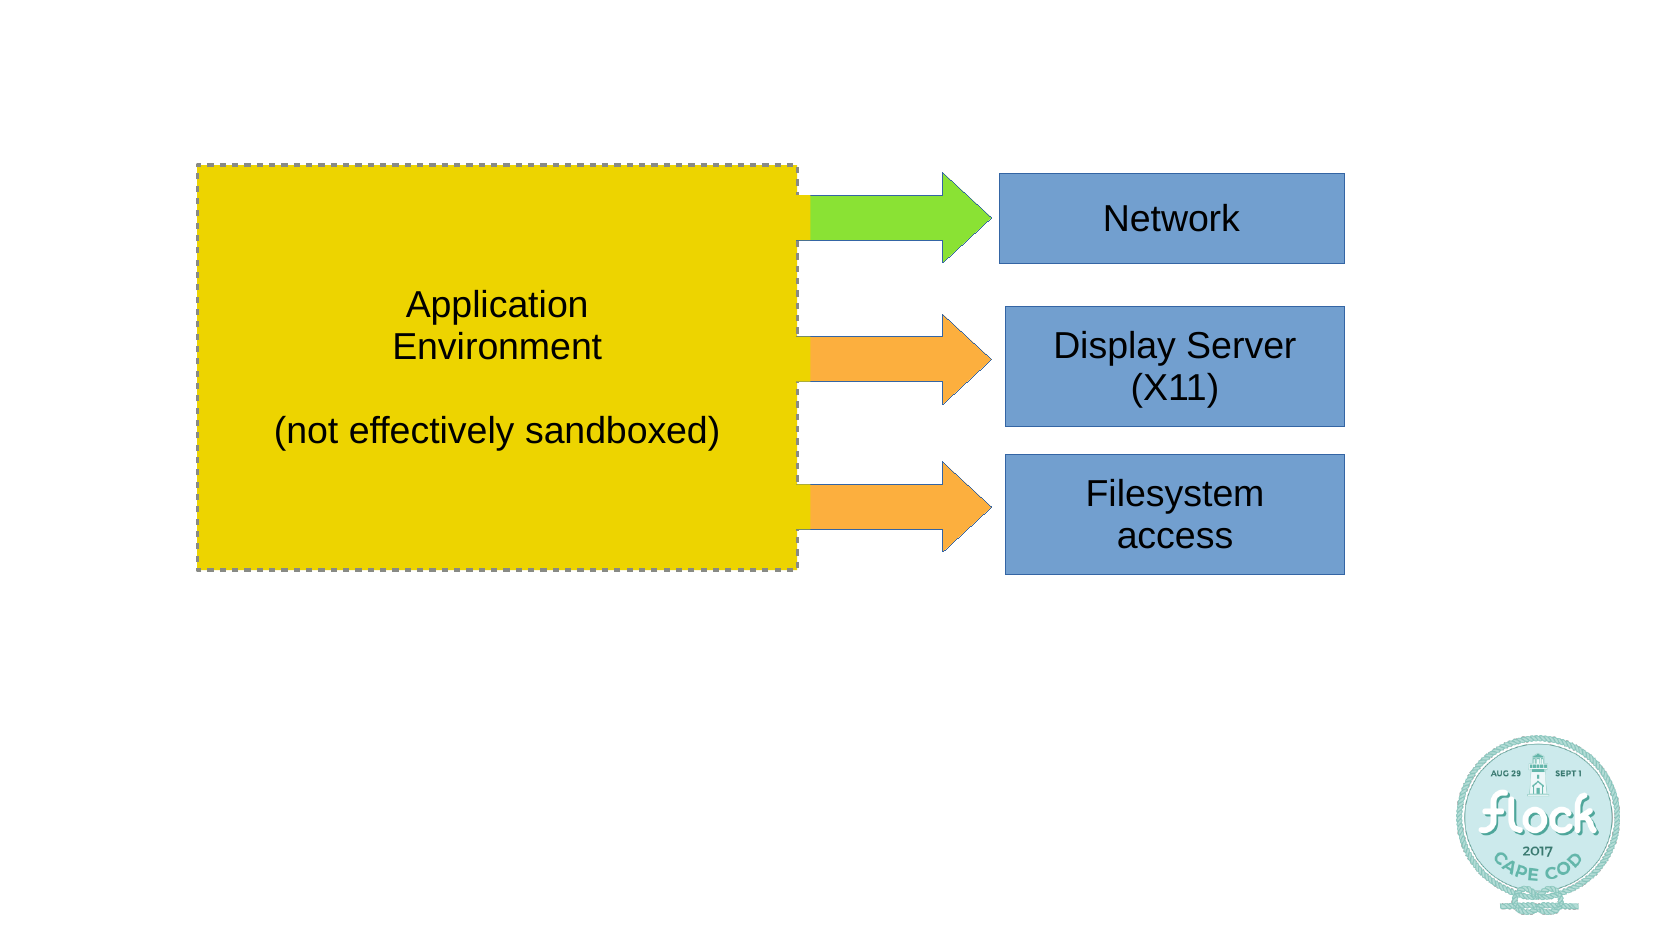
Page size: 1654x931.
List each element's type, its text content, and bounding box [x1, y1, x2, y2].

text_box [720, 172, 992, 263]
text_box [720, 314, 992, 405]
text_box Network [999, 173, 1345, 264]
text_box Application Environment (not effectively sandboxed) [197, 165, 798, 571]
picture [1456, 735, 1620, 915]
text_box [720, 461, 992, 552]
text_box Display Server (X11) [1005, 306, 1345, 427]
text_box Filesystem access [1005, 454, 1345, 575]
